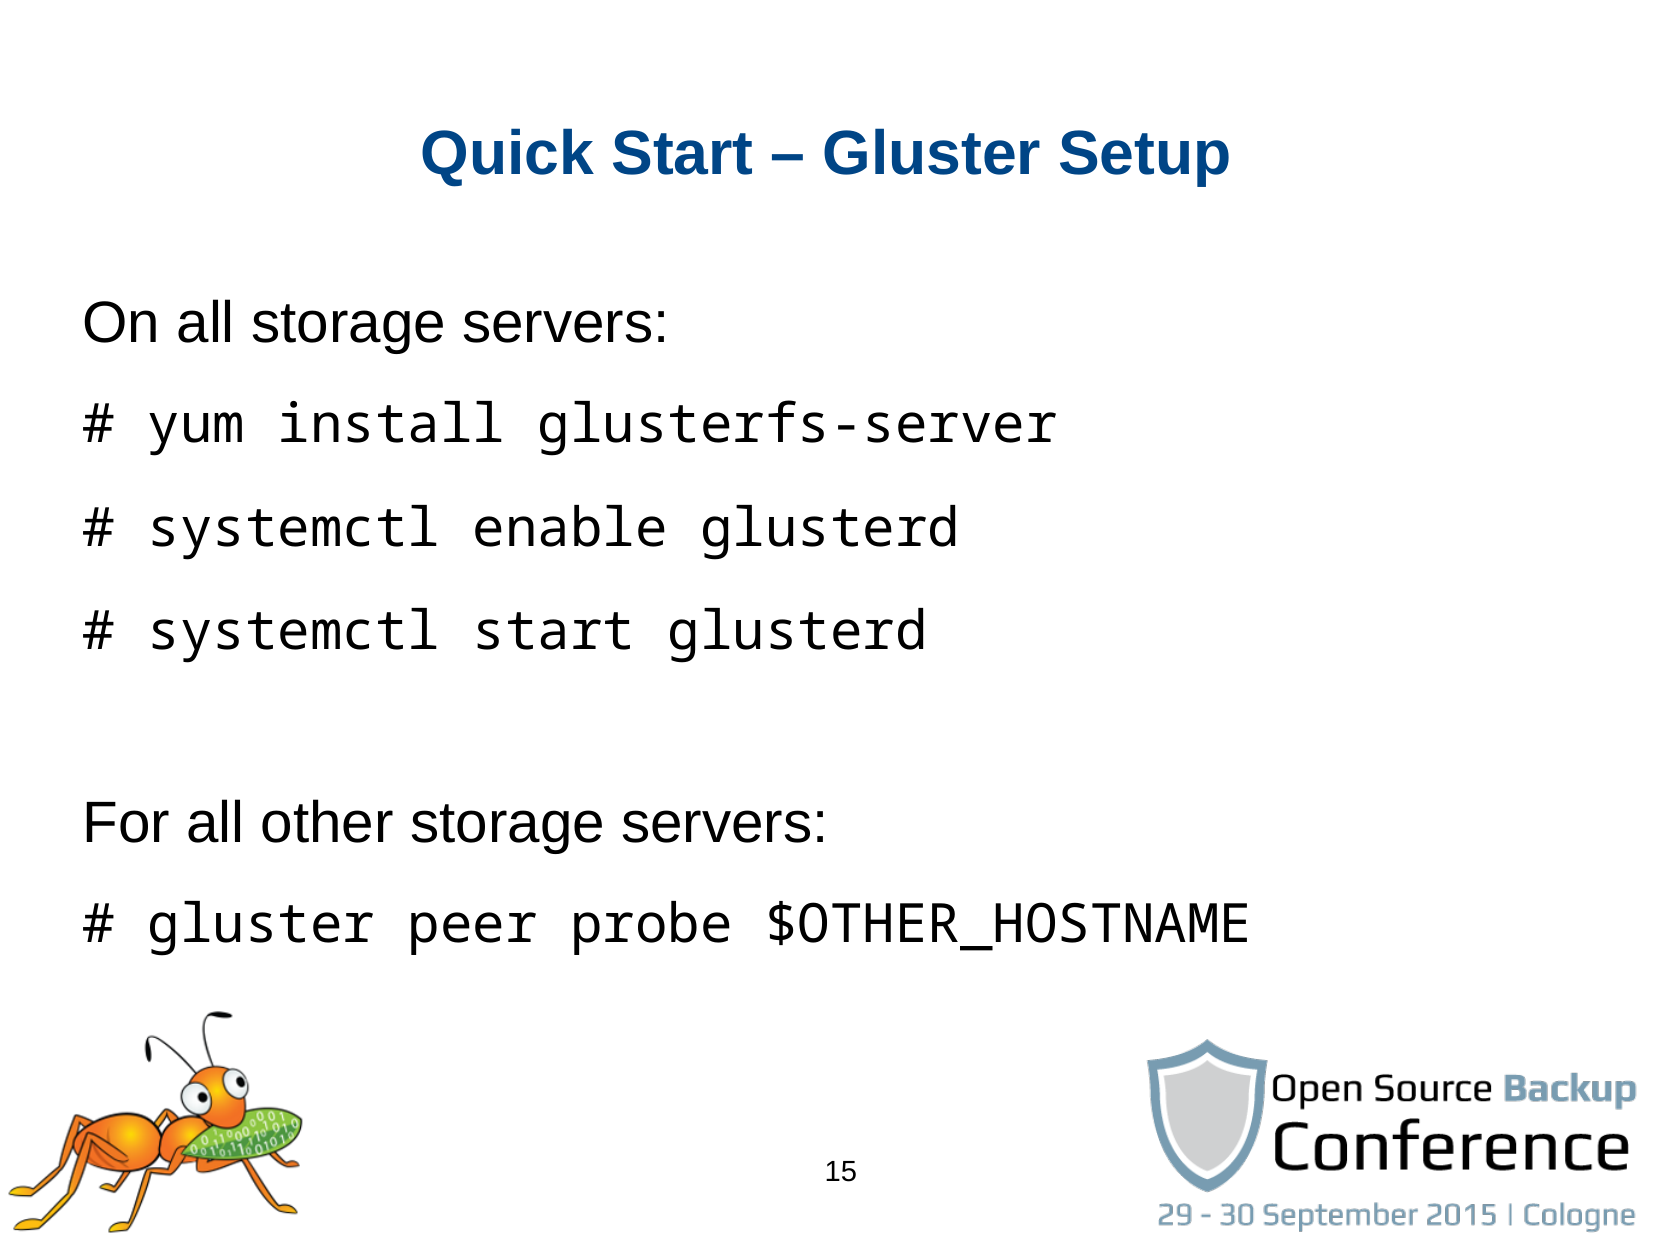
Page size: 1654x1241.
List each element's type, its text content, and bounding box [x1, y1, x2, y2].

picture [5, 1009, 306, 1235]
list On all storage servers: # yum install glusterfs-server # systemctl enable glusterd # systemctl start glusterd For all other storage servers: # gluster peer probe $OTHER_HOSTNAME [82, 290, 1571, 1010]
title Quick Start – Gluster Setup [82, 49, 1571, 257]
picture [1132, 1033, 1654, 1241]
